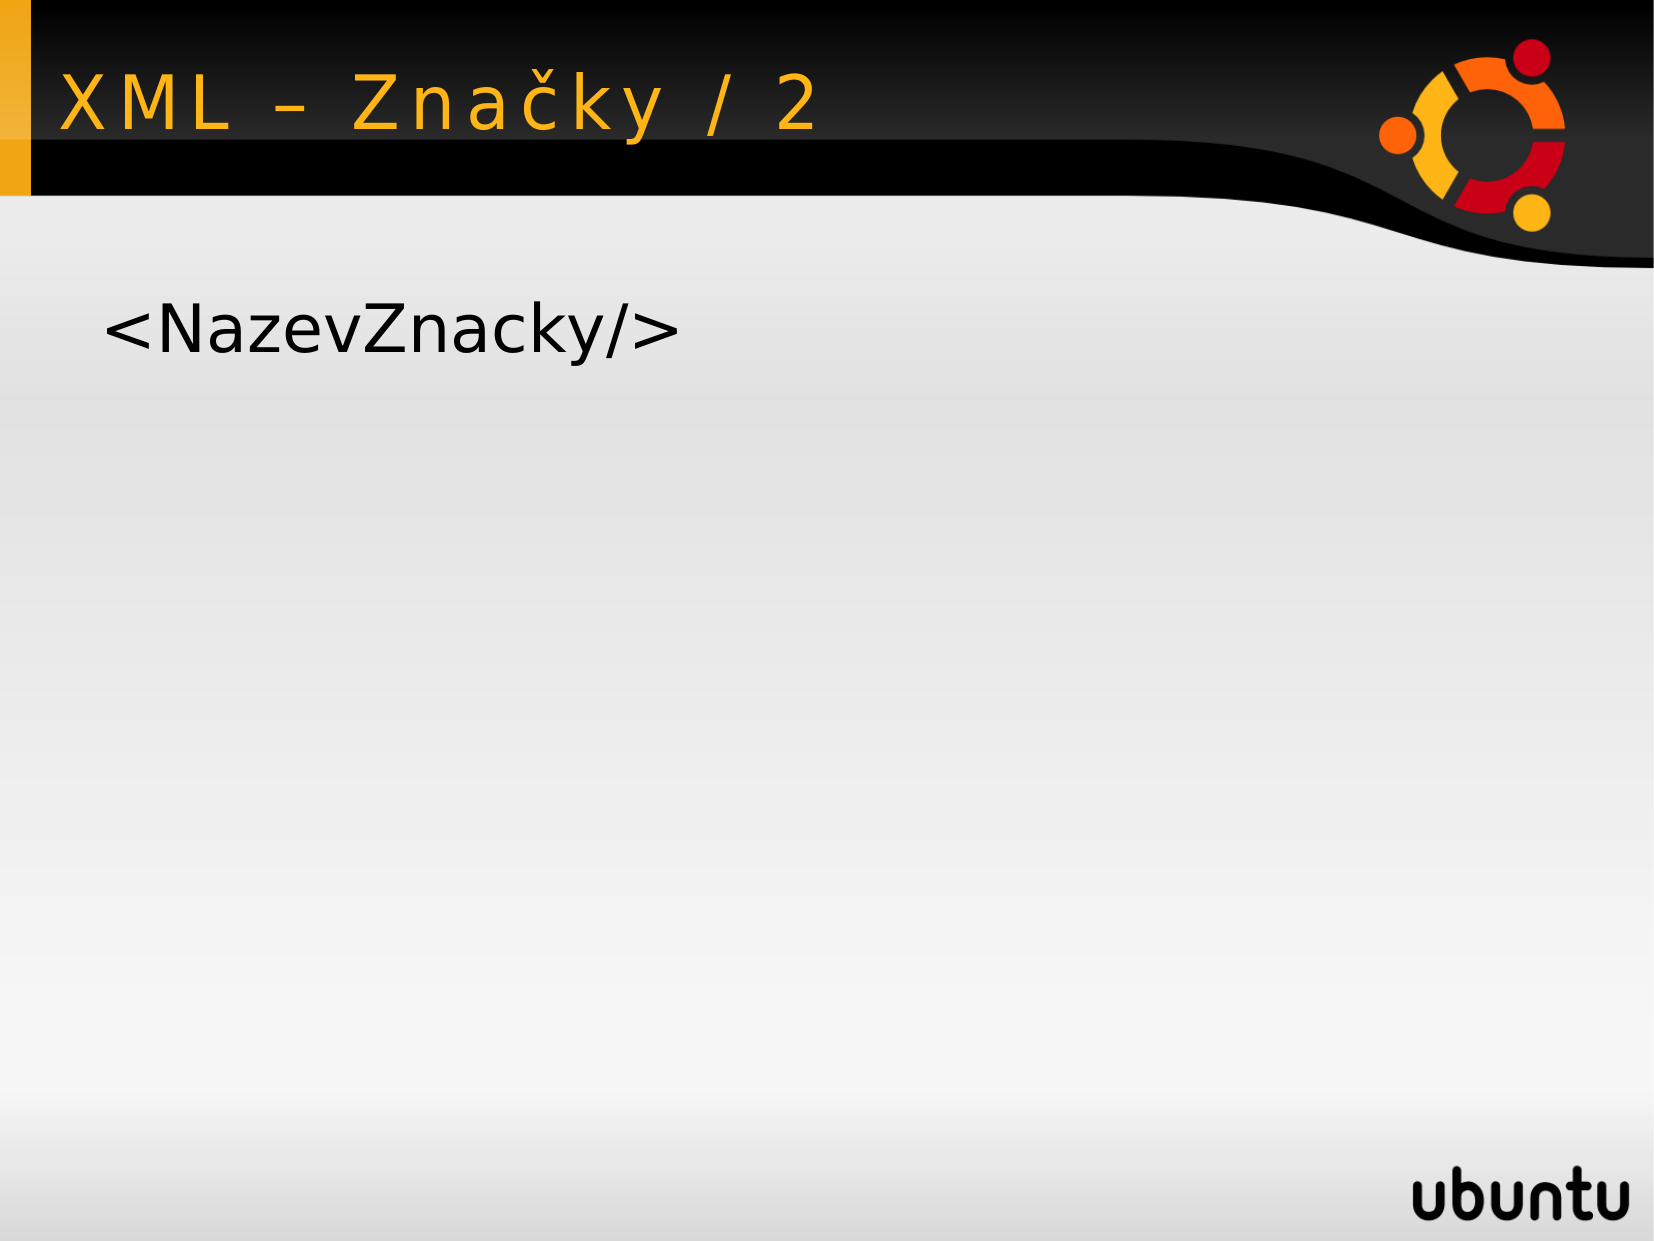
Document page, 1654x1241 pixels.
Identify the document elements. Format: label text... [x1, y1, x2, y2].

list <NazevZnacky/> [82, 290, 1571, 1109]
picture [0, 0, 1654, 1241]
title XML – Značky / 2 [59, 29, 1270, 178]
